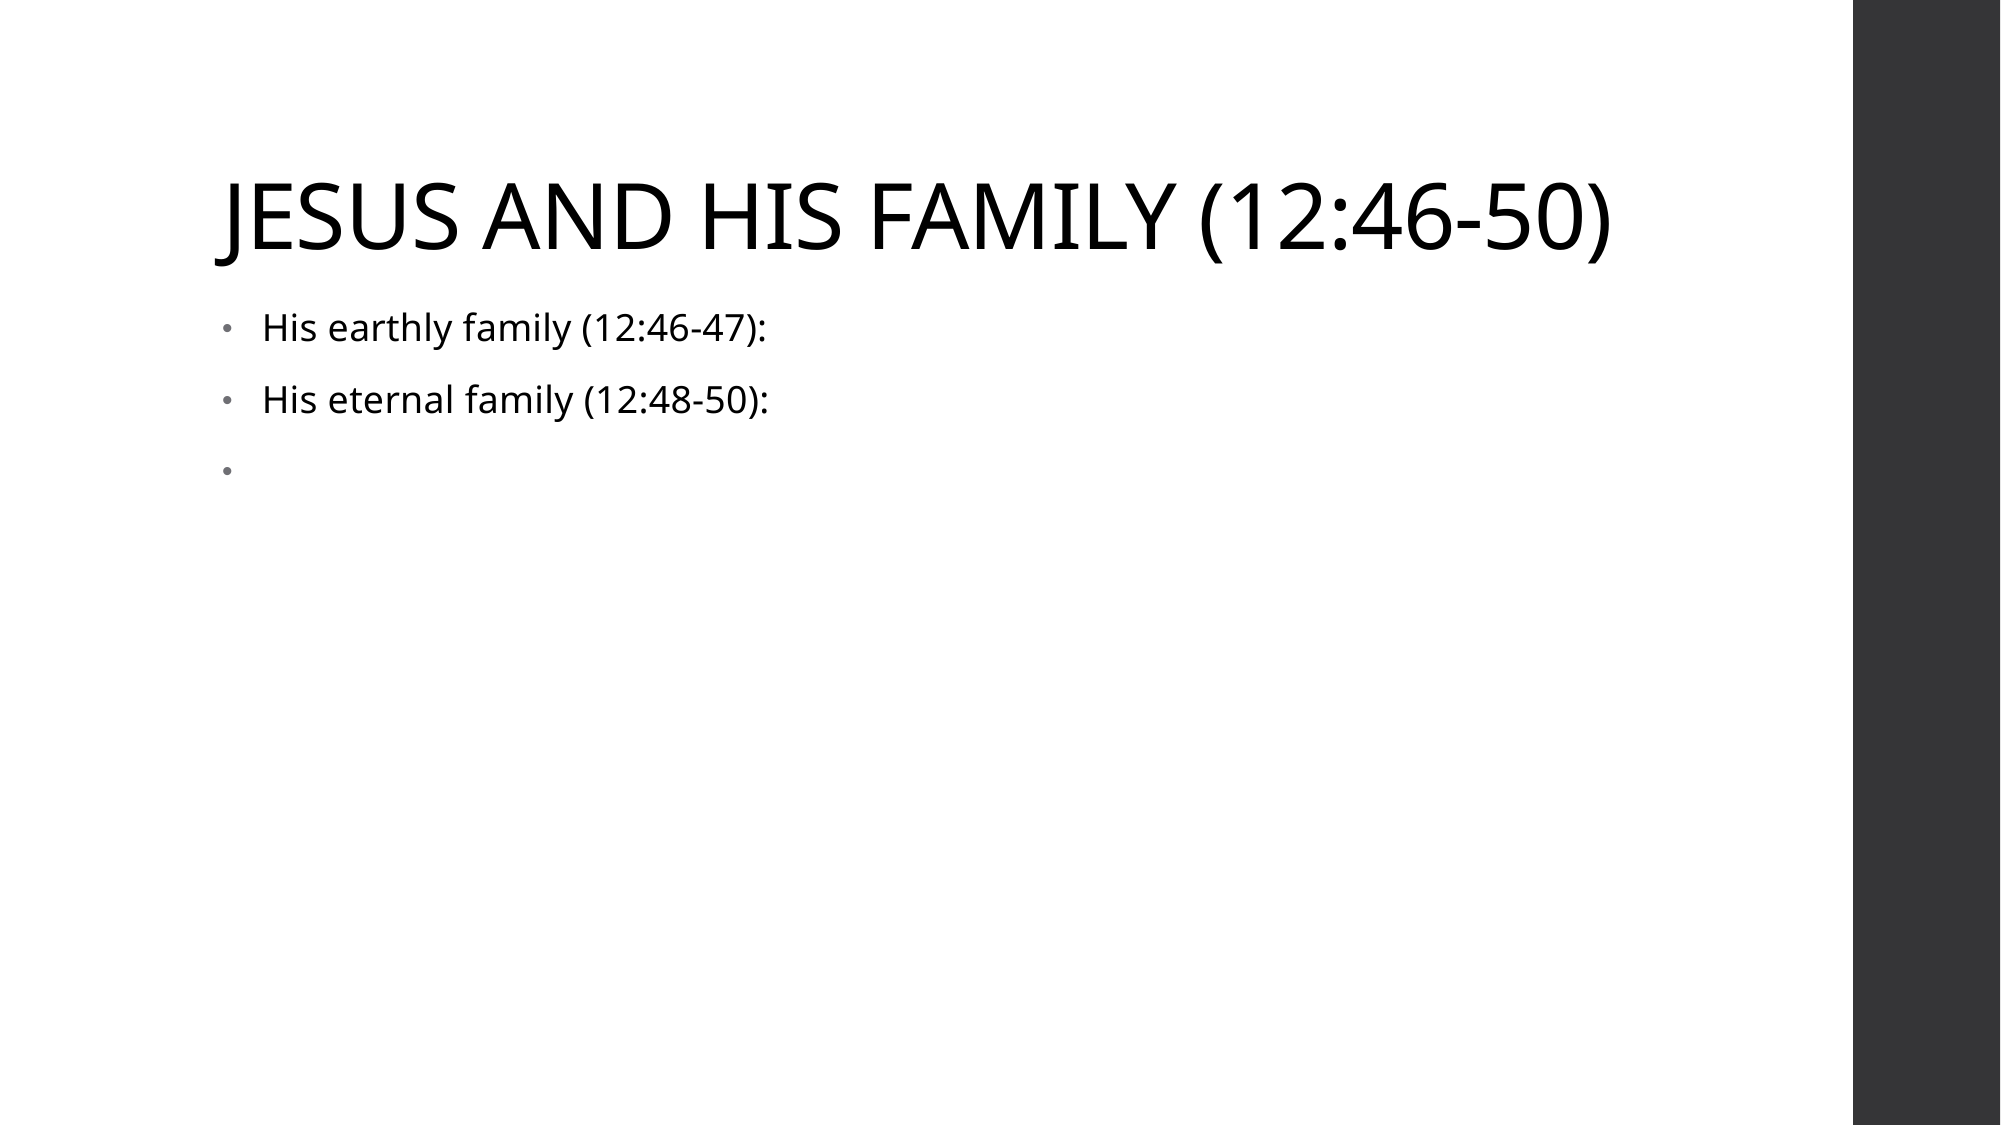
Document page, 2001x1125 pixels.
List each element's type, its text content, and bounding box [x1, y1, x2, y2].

list His earthly family (12:46-47): His eternal family (12:48-50): [206, 299, 1617, 1014]
title JESUS AND HIS FAMILY (12:46-50) [206, 60, 1797, 278]
